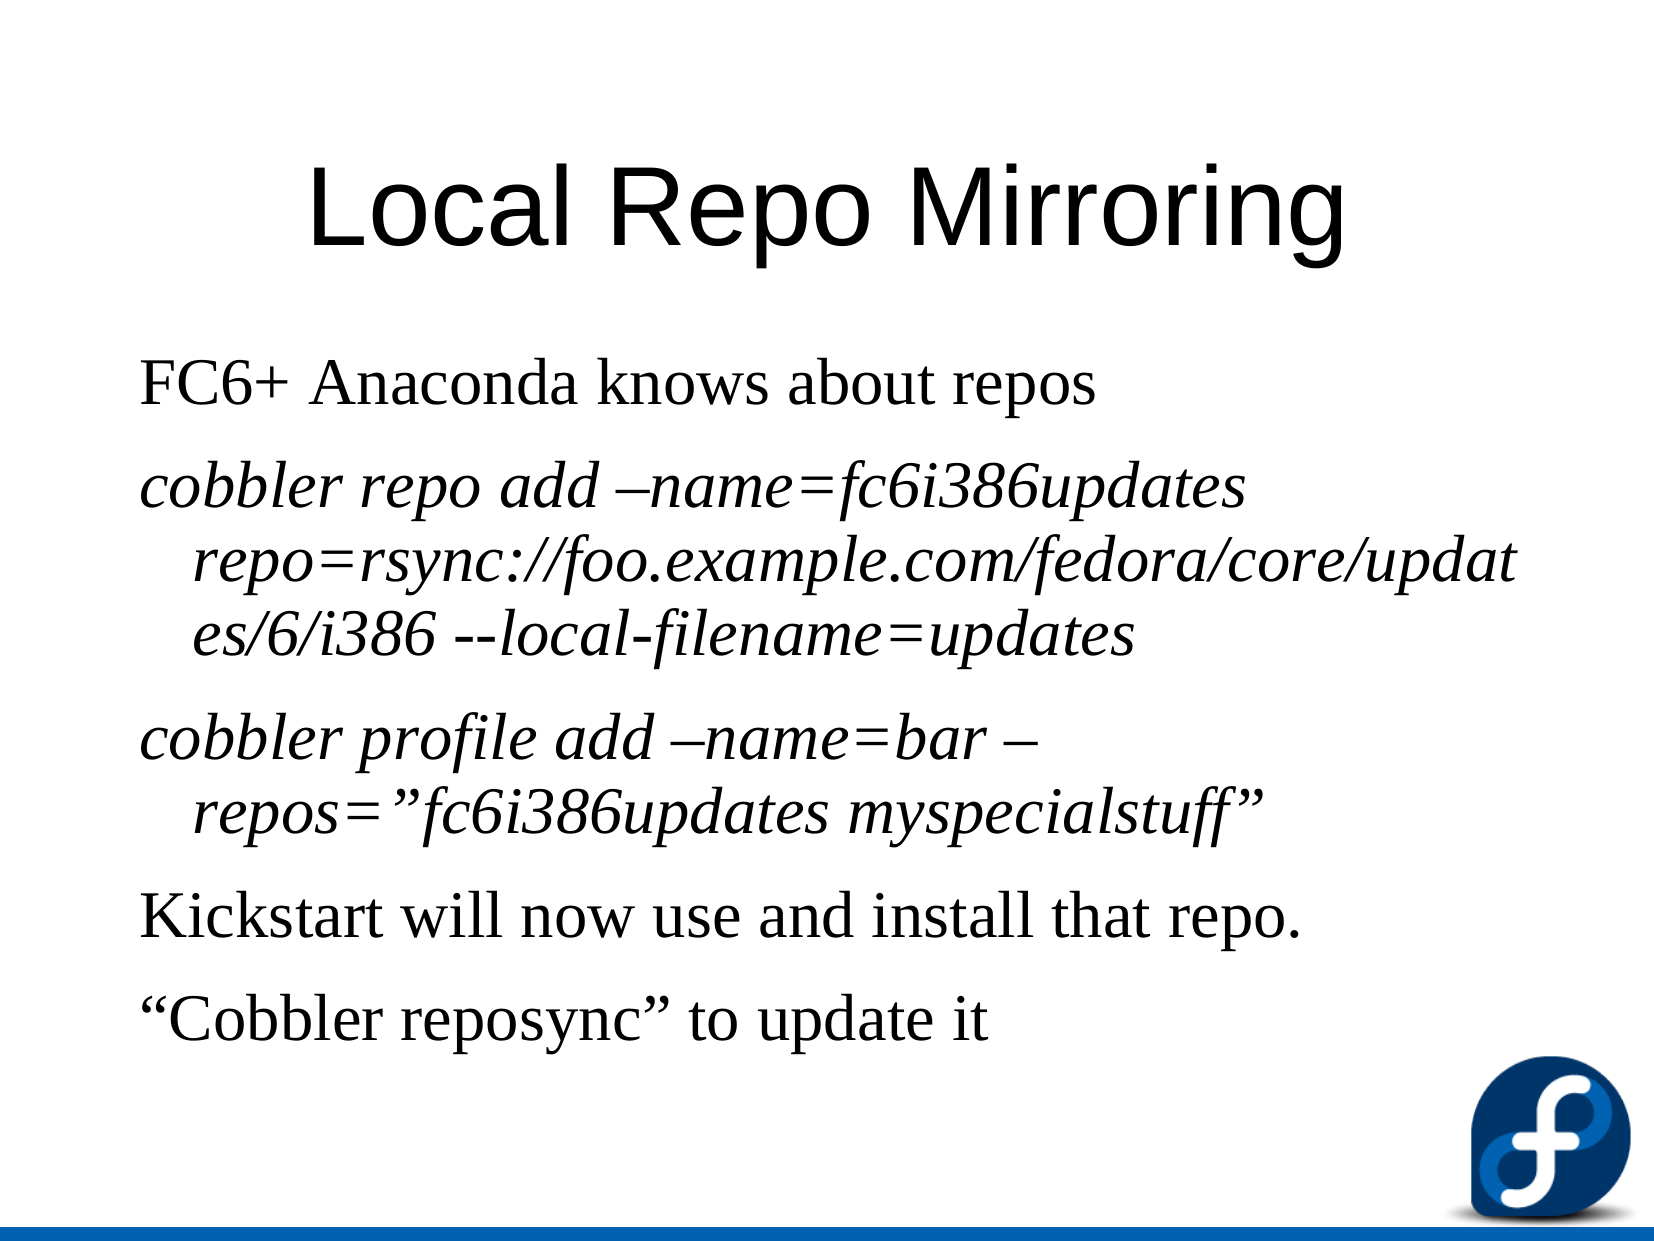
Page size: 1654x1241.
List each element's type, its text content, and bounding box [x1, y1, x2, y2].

title Local Repo Mirroring [121, 110, 1534, 303]
picture [1438, 1055, 1645, 1229]
list FC6+ Anaconda knows about repos cobbler repo add –name=fc6i386updates repo=rsync://foo.example.com/fedora/core/updates/6/i386 --local-filename=updates cobbler profile add –name=bar –repos=”fc6i386updates myspecialstuff” Kickstart will now use and install that repo. “Cobbler reposync” to update it [121, 344, 1534, 1210]
